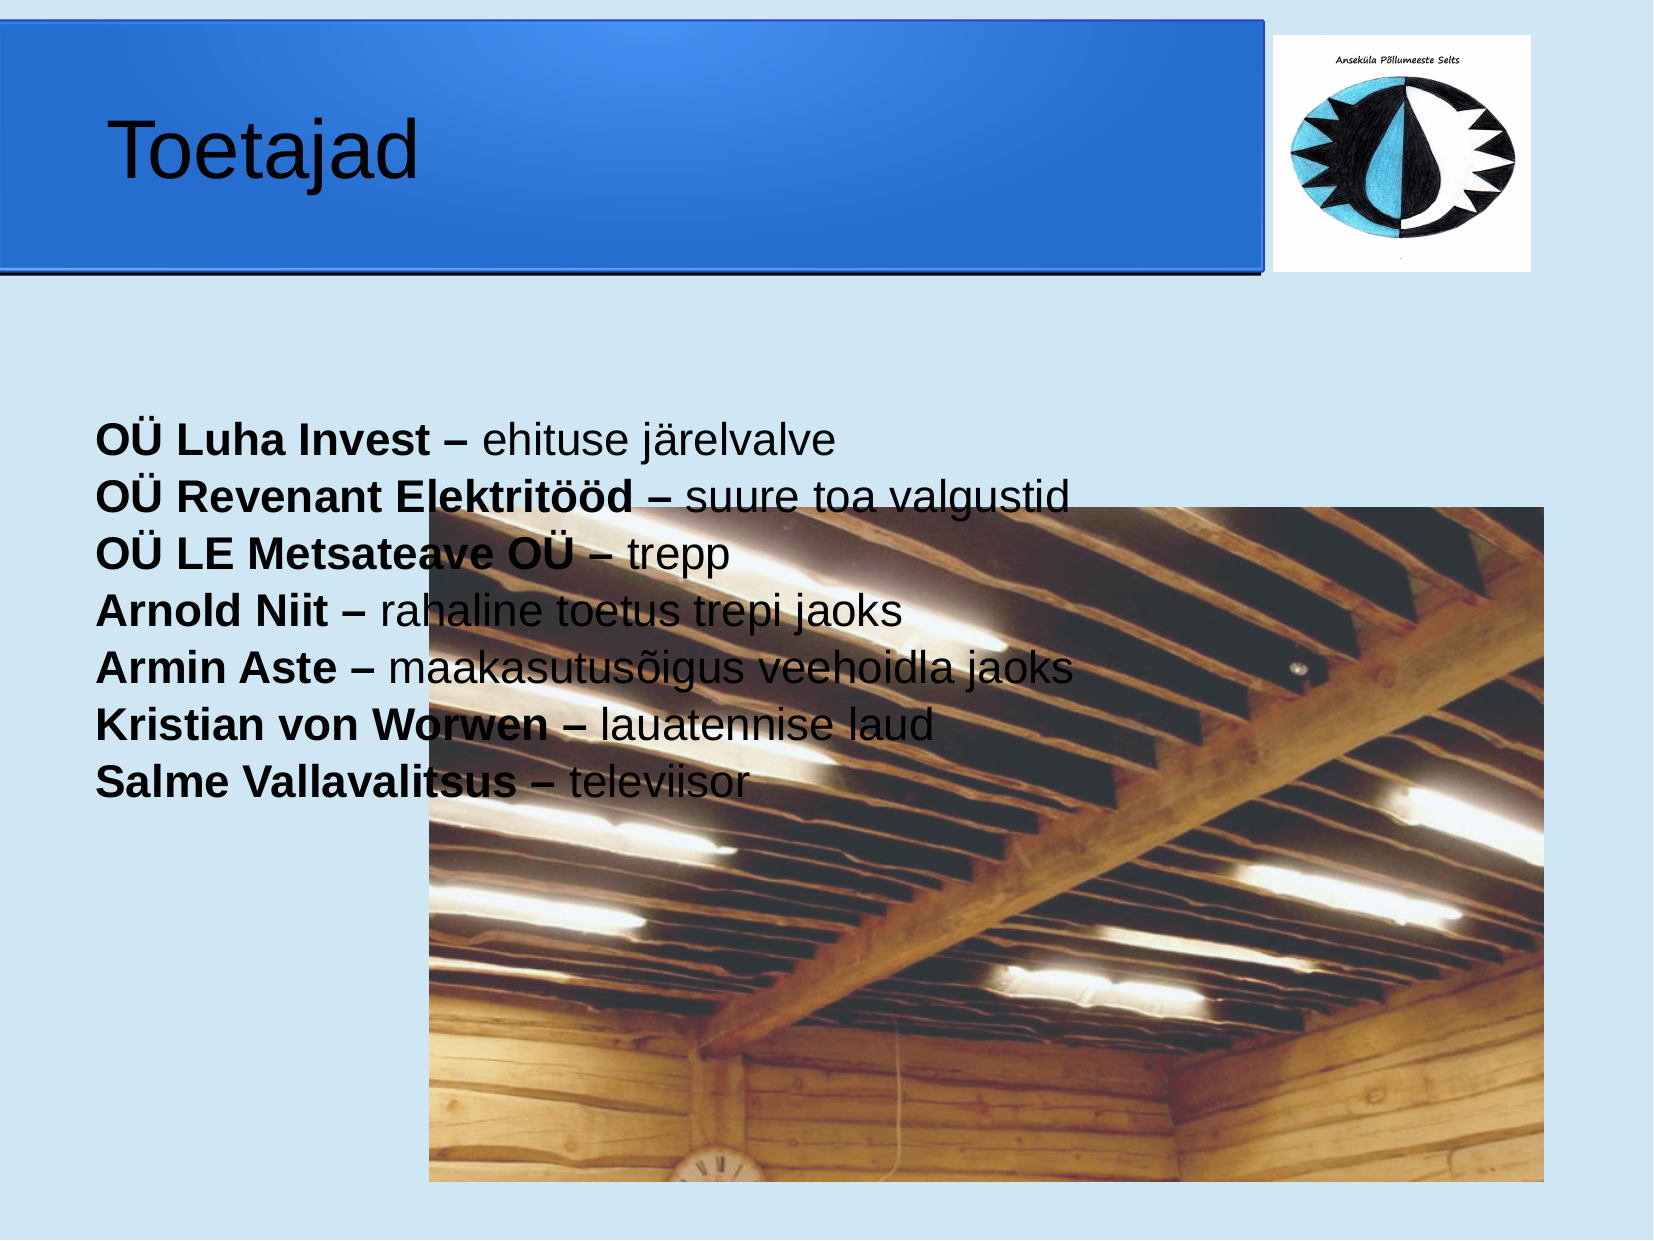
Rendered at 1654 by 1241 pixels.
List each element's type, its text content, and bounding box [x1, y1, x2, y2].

picture [429, 1019, 1544, 1182]
list OÜ Luha Invest – ehituse järelvalve OÜ Revenant Elektritööd – suure toa valgustid OÜ LE Metsateave OÜ – trepp Arnold Niit – rahaline toetus trepi jaoks Armin Aste – maakasutusõigus veehoidla jaoks Kristian von Worwen – lauatennise laud Salme Vallavalitsus – televiisor [82, 299, 1571, 1019]
picture [1273, 35, 1531, 272]
title Toetajad [82, 47, 1235, 252]
